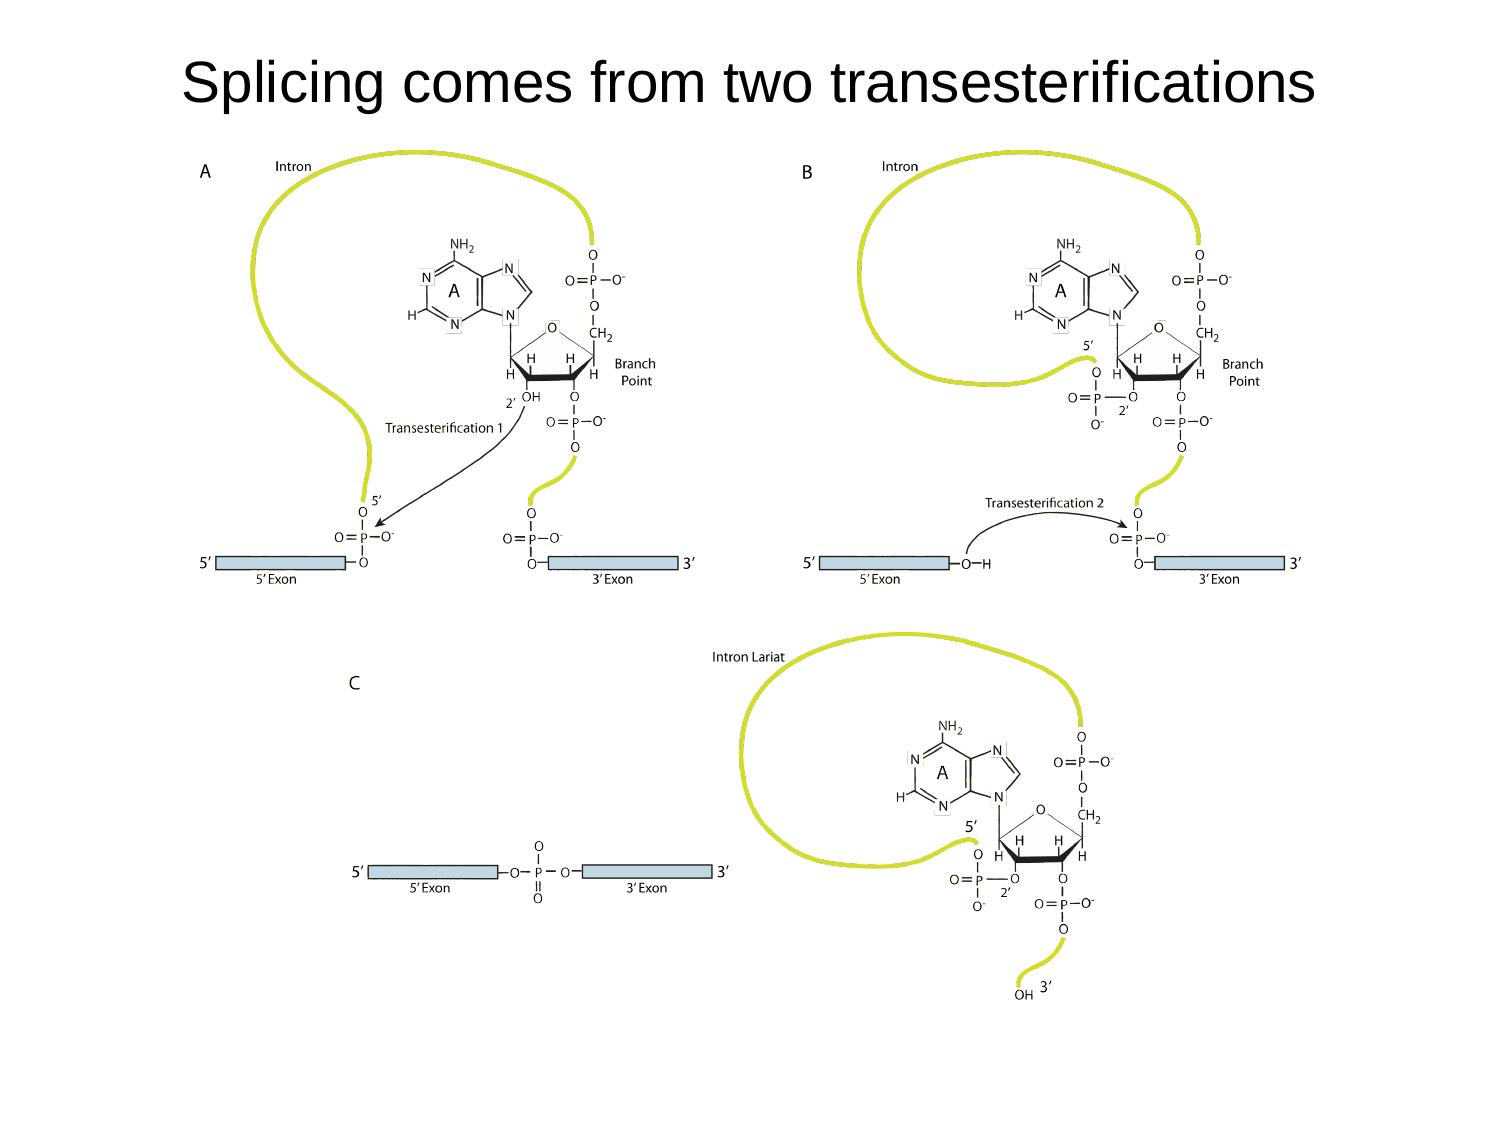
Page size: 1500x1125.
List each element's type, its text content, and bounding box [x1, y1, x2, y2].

title Splicing comes from two transesterifications [75, 24, 1426, 133]
picture [198, 149, 1302, 1005]
